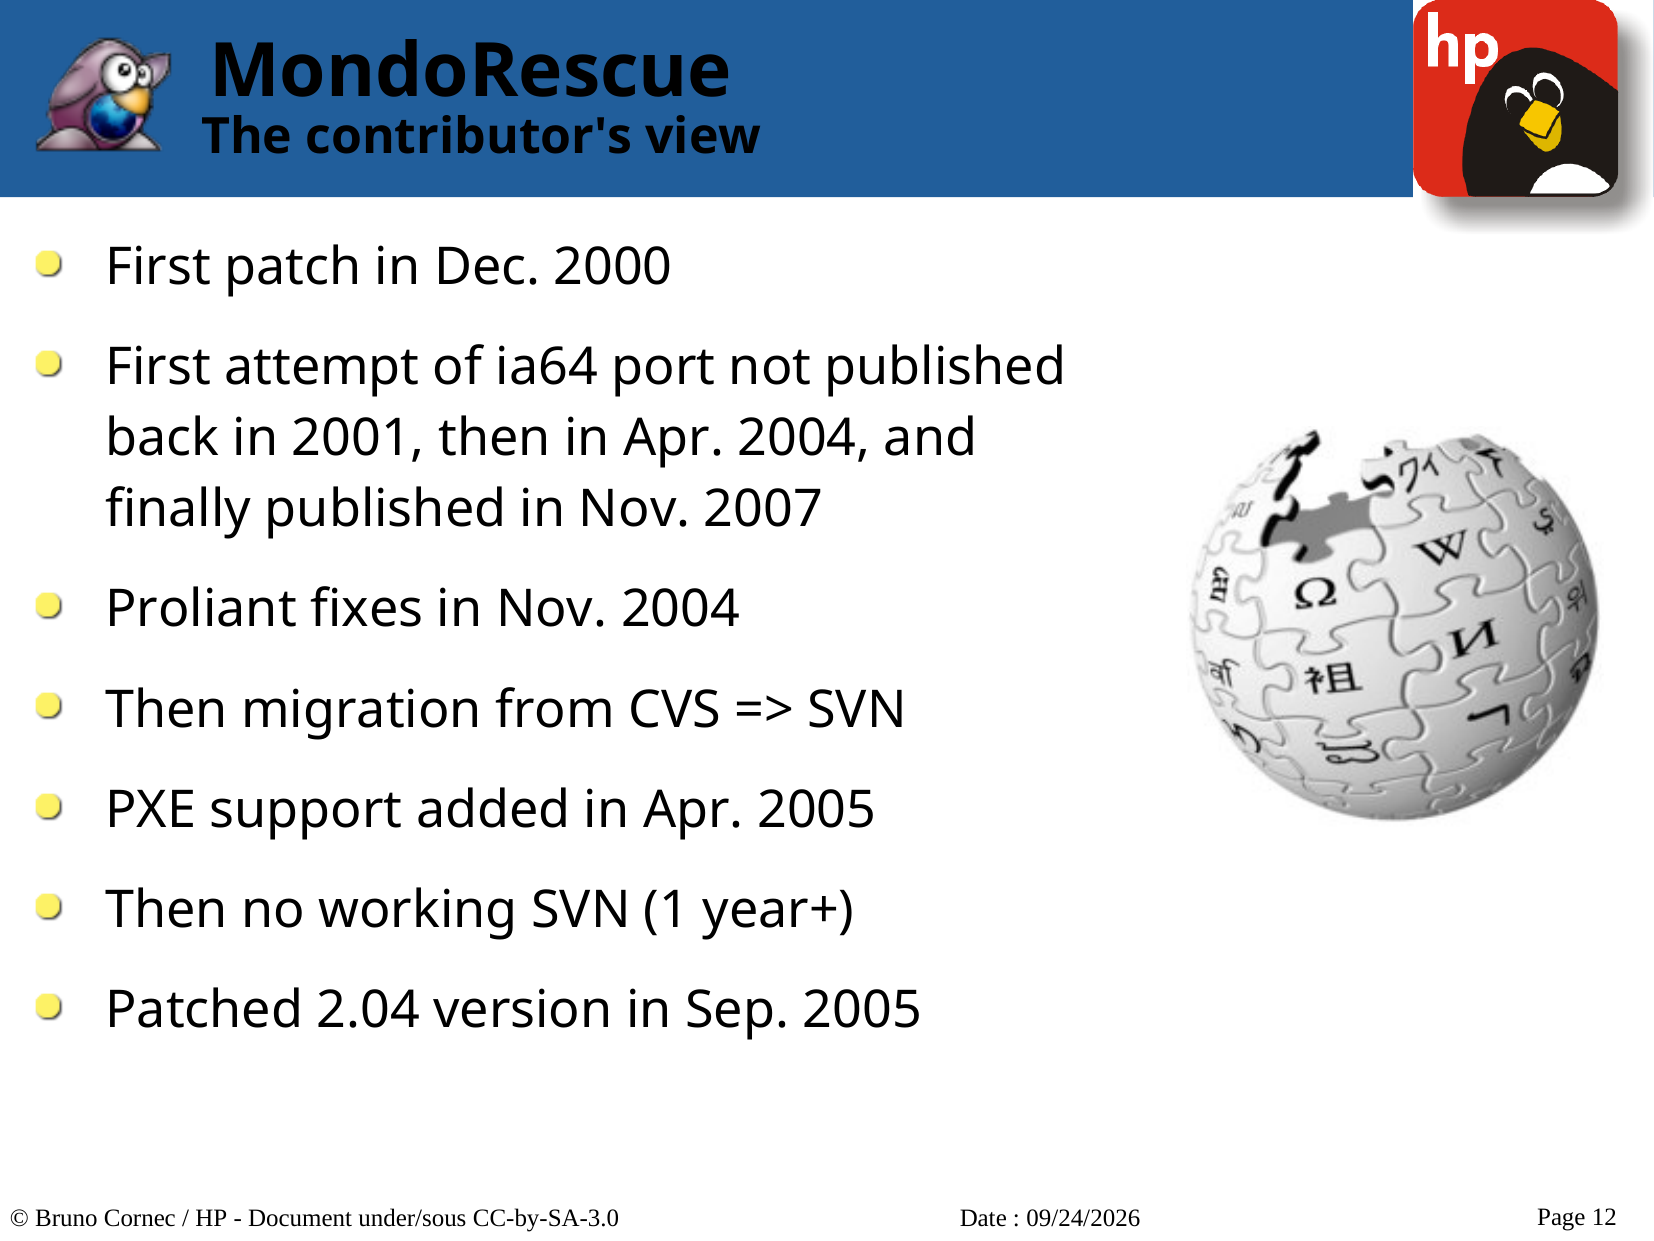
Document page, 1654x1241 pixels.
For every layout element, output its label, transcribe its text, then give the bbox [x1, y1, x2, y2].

picture [0, 0, 211, 199]
picture [1413, 0, 1654, 235]
title The contributor's view [201, 32, 1191, 241]
picture [1186, 426, 1604, 843]
list First patch in Dec. 2000 First attempt of ia64 port not published back in 2001, then in Apr. 2004, and finally published in Nov. 2007 Proliant fixes in Nov. 2004 Then migration from CVS => SVN PXE support added in Apr. 2005 Then no working SVN (1 year+) Patched 2.04 version in Sep. 2005 [22, 229, 1134, 1149]
